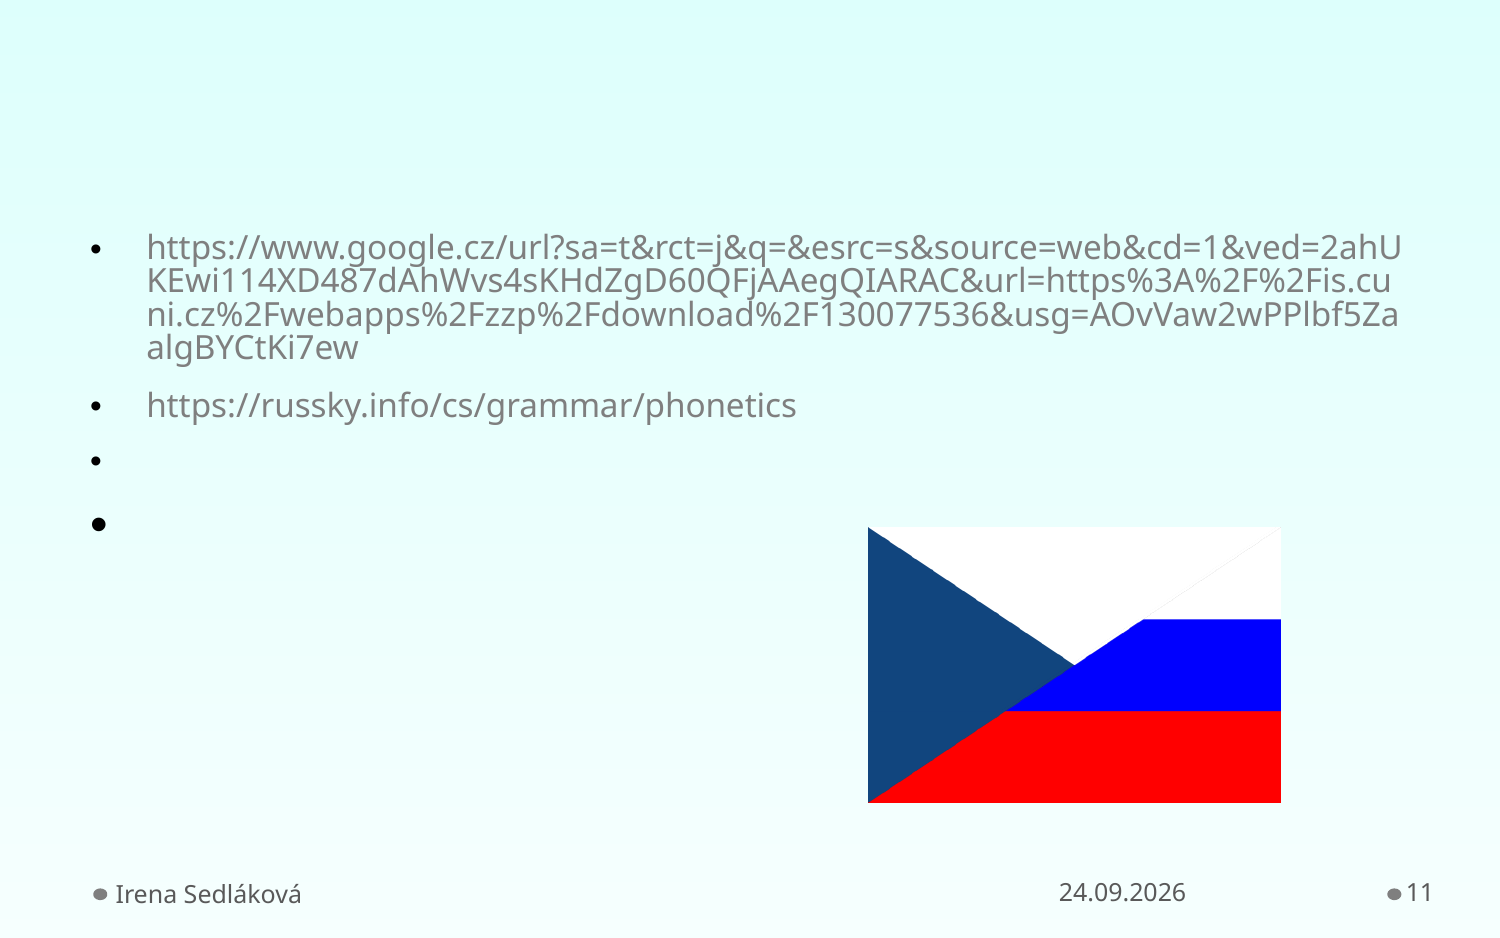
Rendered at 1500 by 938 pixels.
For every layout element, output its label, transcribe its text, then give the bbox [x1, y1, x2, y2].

text_box Irena Sedláková [108, 868, 576, 919]
list https://www.google.cz/url?sa=t&rct=j&q=&esrc=s&source=web&cd=1&ved=2ahUKEwi114XD487dAhWvs4sKHdZgD60QFjAAegQIARAC&url=https%3A%2F%2Fis.cuni.cz%2Fwebapps%2Fzzp%2Fdownload%2F130077536&usg=AOvVaw2wPPlbf5ZaalgBYCtKi7ew https://russky.info/cs/grammar/phonetics [75, 218, 1426, 838]
text_box [1401, 868, 1494, 919]
text_box 15.11.2018 [1043, 868, 1387, 919]
picture [868, 527, 1281, 803]
